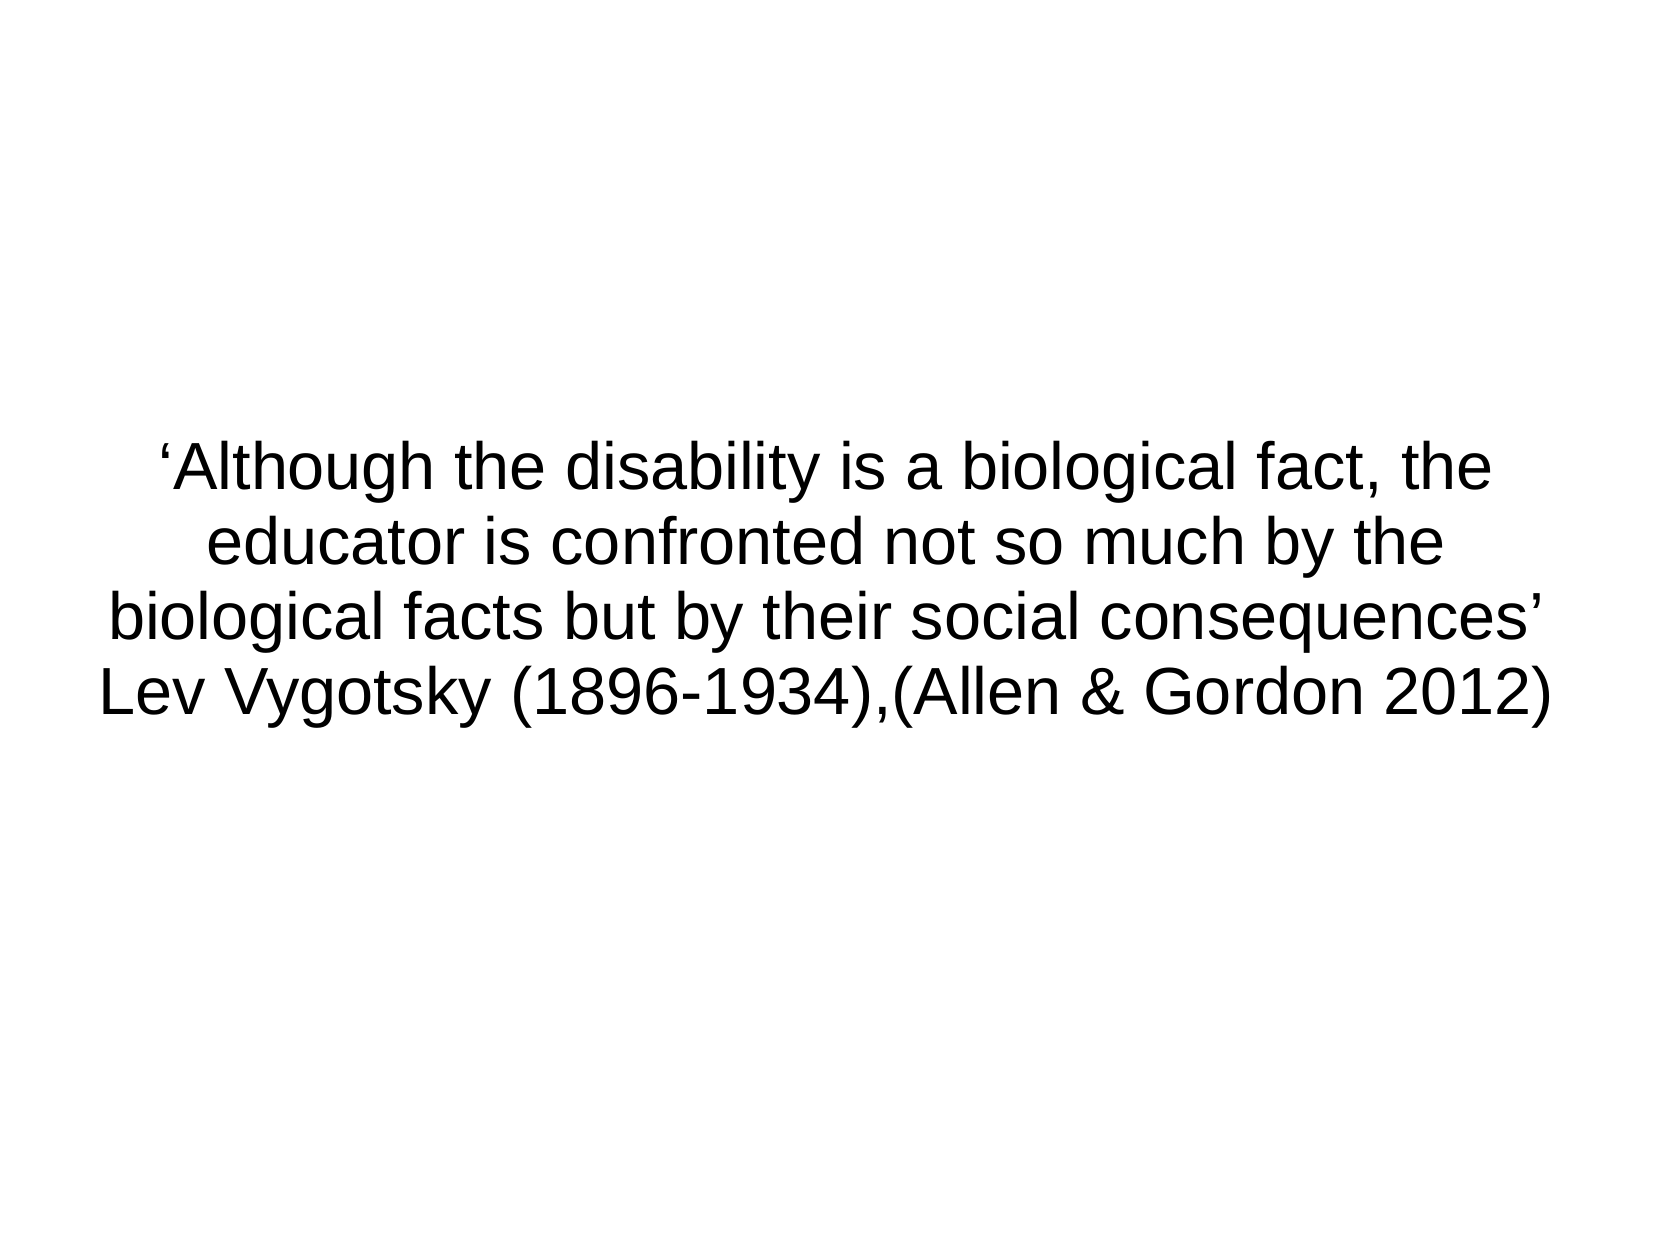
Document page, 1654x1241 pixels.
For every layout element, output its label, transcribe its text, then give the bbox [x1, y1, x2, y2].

subtitle ‘Although the disability is a biological fact, the educator is confronted not so much by the biological facts but by their social consequences’ Lev Vygotsky (1896-1934),(Allen & Gordon 2012) [82, 56, 1571, 1102]
